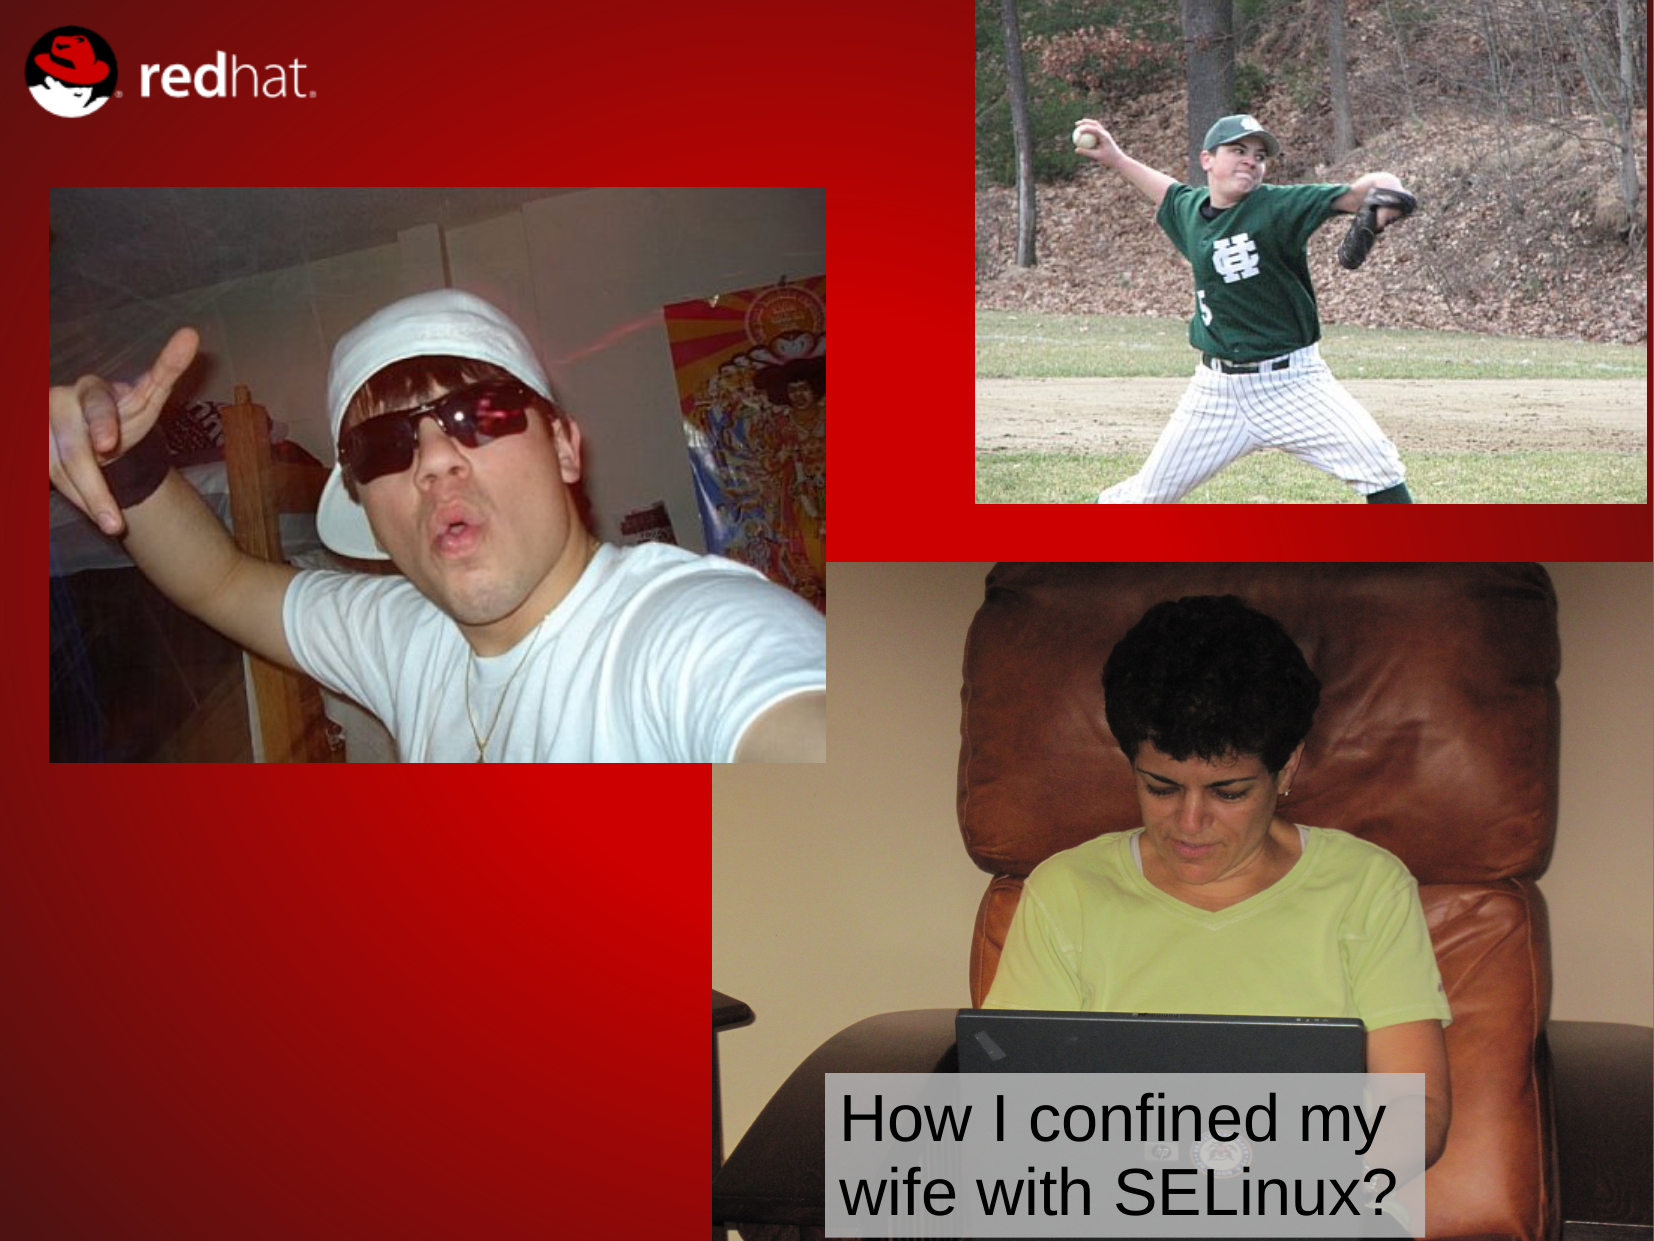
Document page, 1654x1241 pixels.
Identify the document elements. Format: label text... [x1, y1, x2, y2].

text_box How I confined my wife with SELinux? [825, 1073, 1426, 1238]
picture [0, 0, 1654, 1241]
